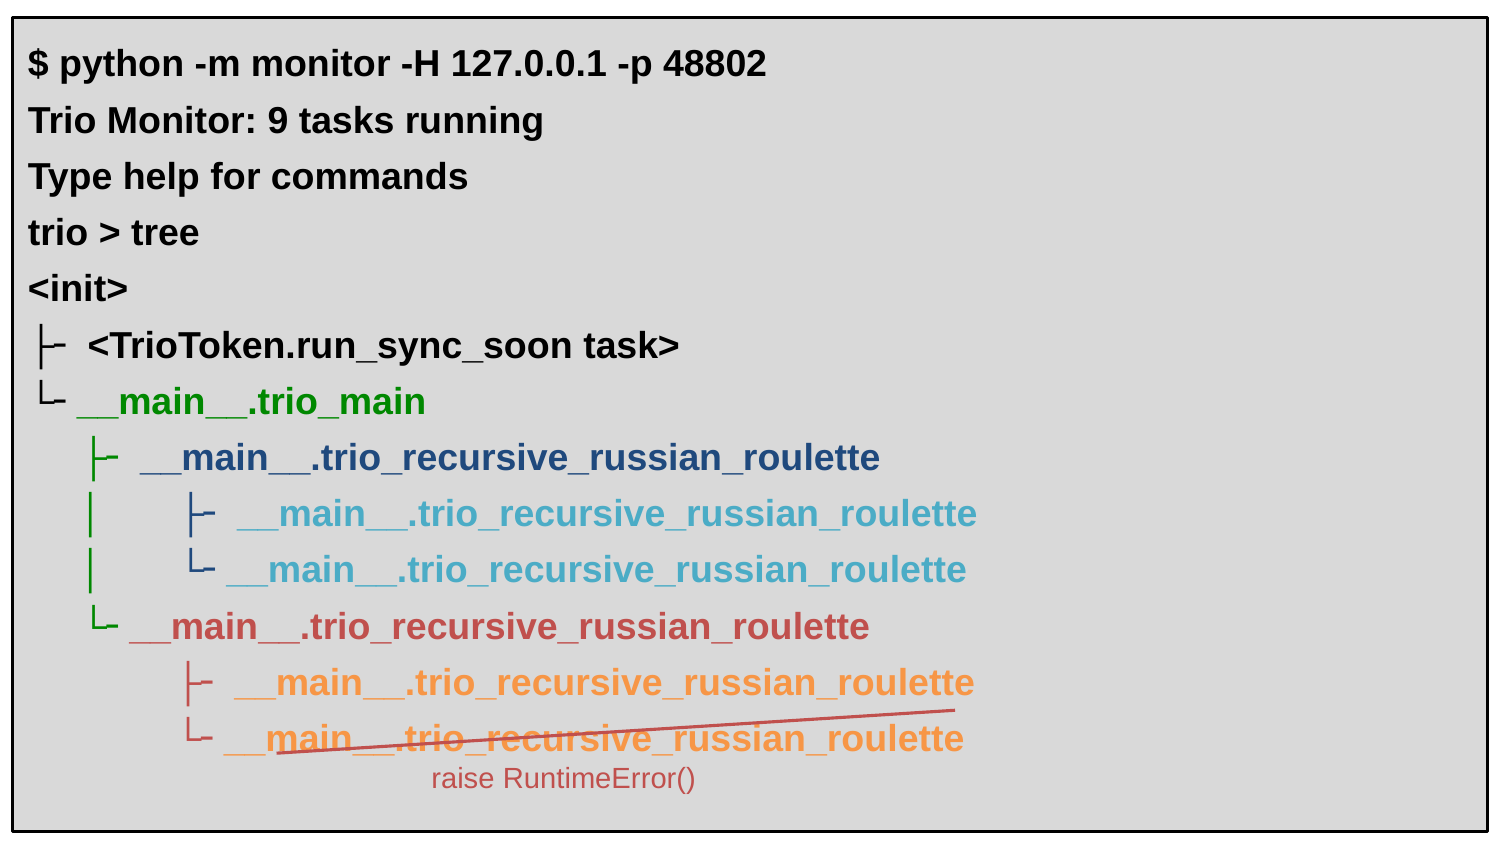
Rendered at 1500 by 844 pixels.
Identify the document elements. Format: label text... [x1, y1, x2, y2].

text_box $ python -m monitor -H 127.0.0.1 -p 48802 Trio Monitor: 9 tasks running Type help for commands trio > tree <init> ├╴ <TrioToken.run_sync_soon task> └╴__main__.trio_main ├╴ __main__.trio_recursive_russian_roulette │ ├╴ __main__.trio_recursive_russian_roulette │ └╴__main__.trio_recursive_russian_roulette └╴__main__.trio_recursive_russian_roulette ├╴ __main__.trio_recursive_russian_roulette └╴__main__.trio_recursive_russian_roulette [12, 17, 1488, 832]
text_box raise RuntimeError() [416, 744, 771, 819]
